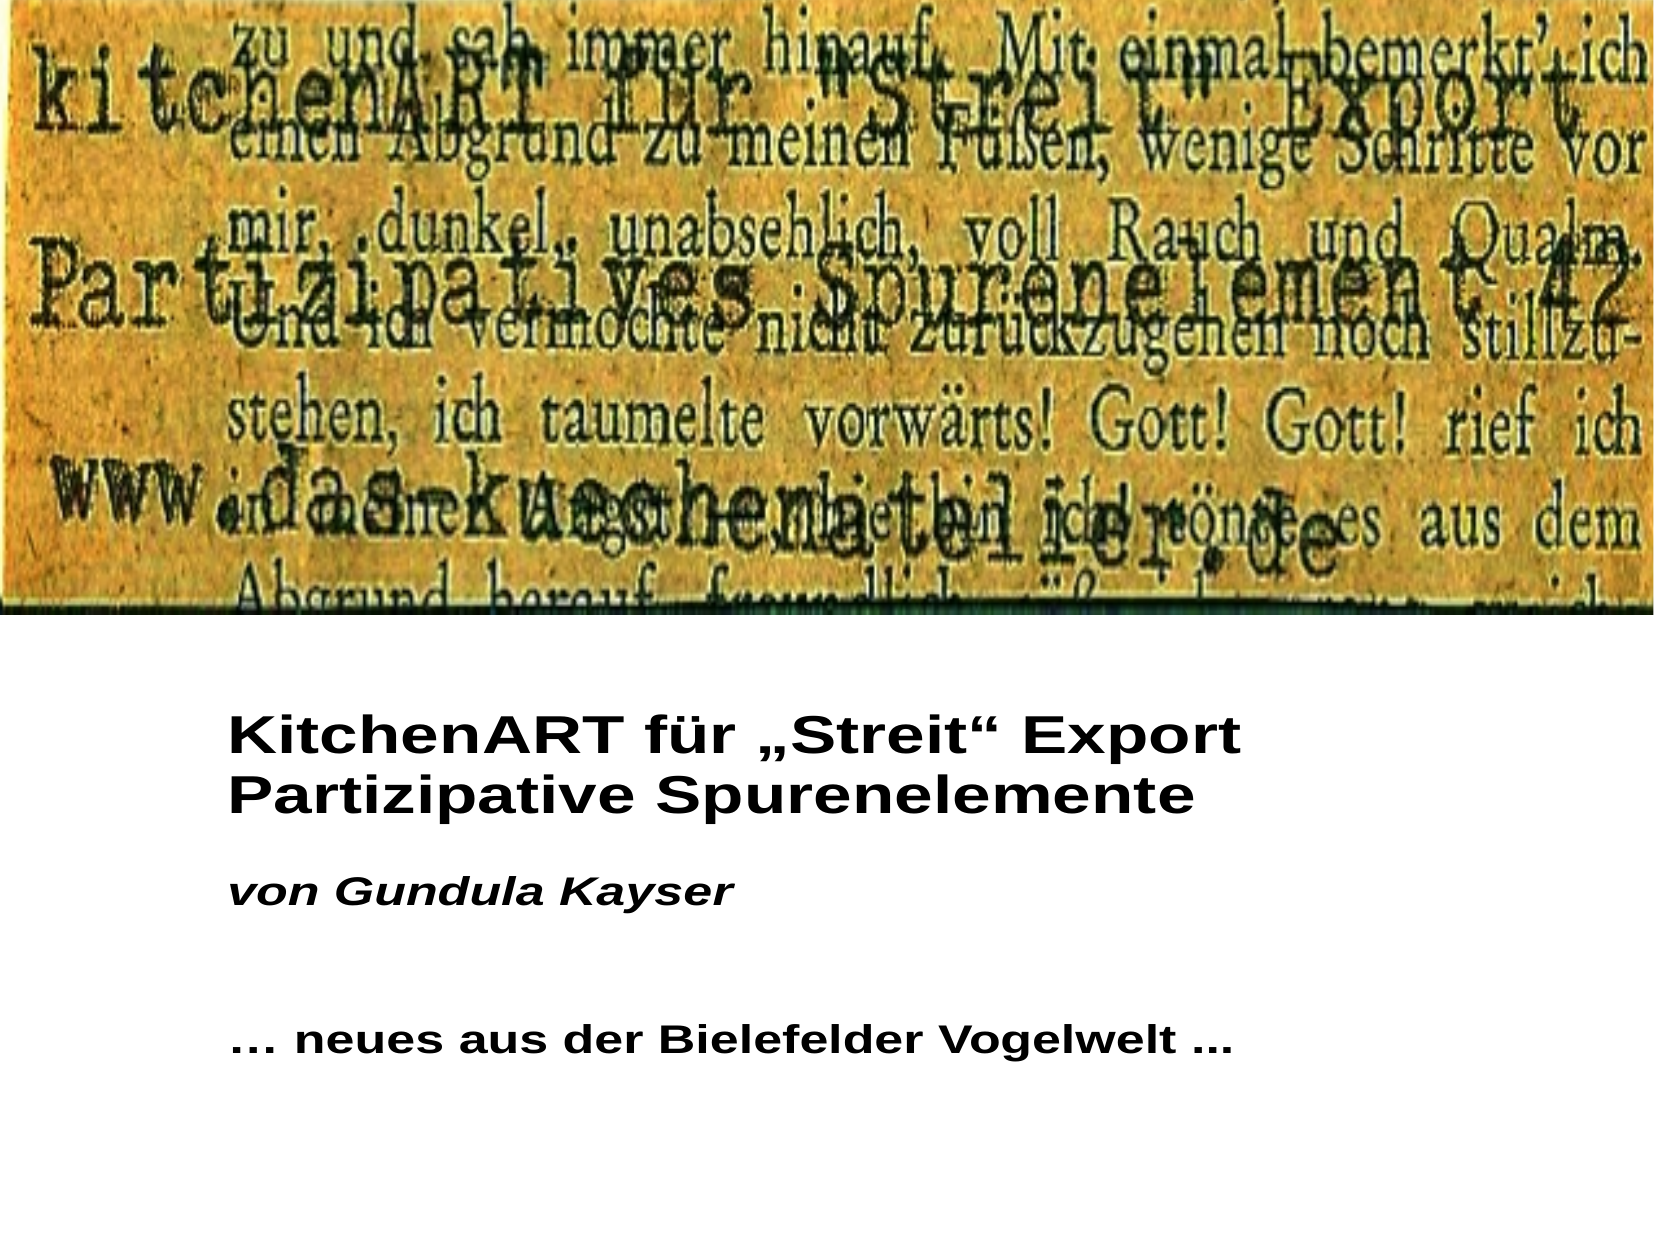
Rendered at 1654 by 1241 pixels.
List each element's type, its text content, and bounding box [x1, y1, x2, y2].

text_box KitchenART für „Streit“ Export Partizipative Spurenelemente von Gundula Kayser … neues aus der Bielefelder Vogelwelt ... [212, 697, 1252, 1171]
picture [0, 0, 1654, 615]
